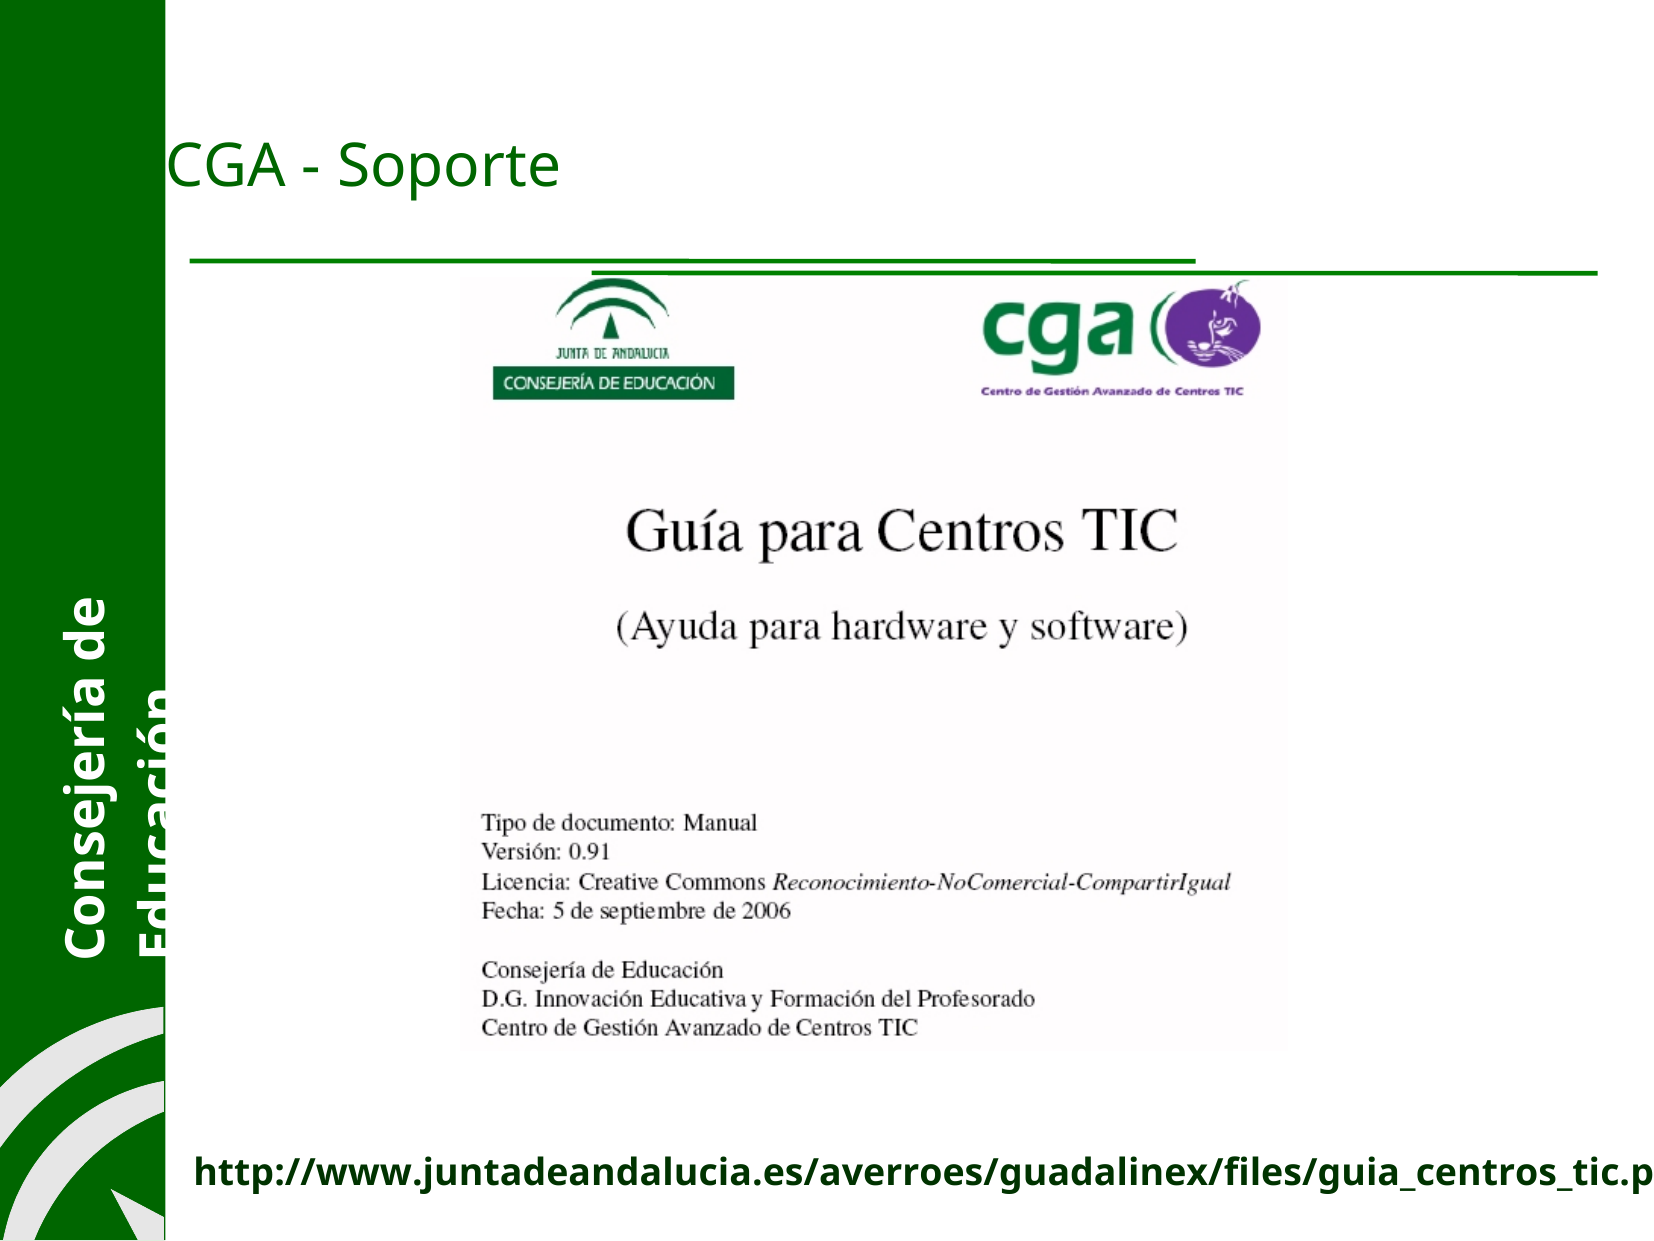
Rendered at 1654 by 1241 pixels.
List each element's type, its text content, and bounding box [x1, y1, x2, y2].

text_box http://www.juntadeandalucia.es/averroes/guadalinex/files/guia_centros_tic.pdf [177, 1139, 1654, 1203]
picture [460, 277, 1288, 1051]
text_box CGA - Soporte [165, 53, 1654, 261]
